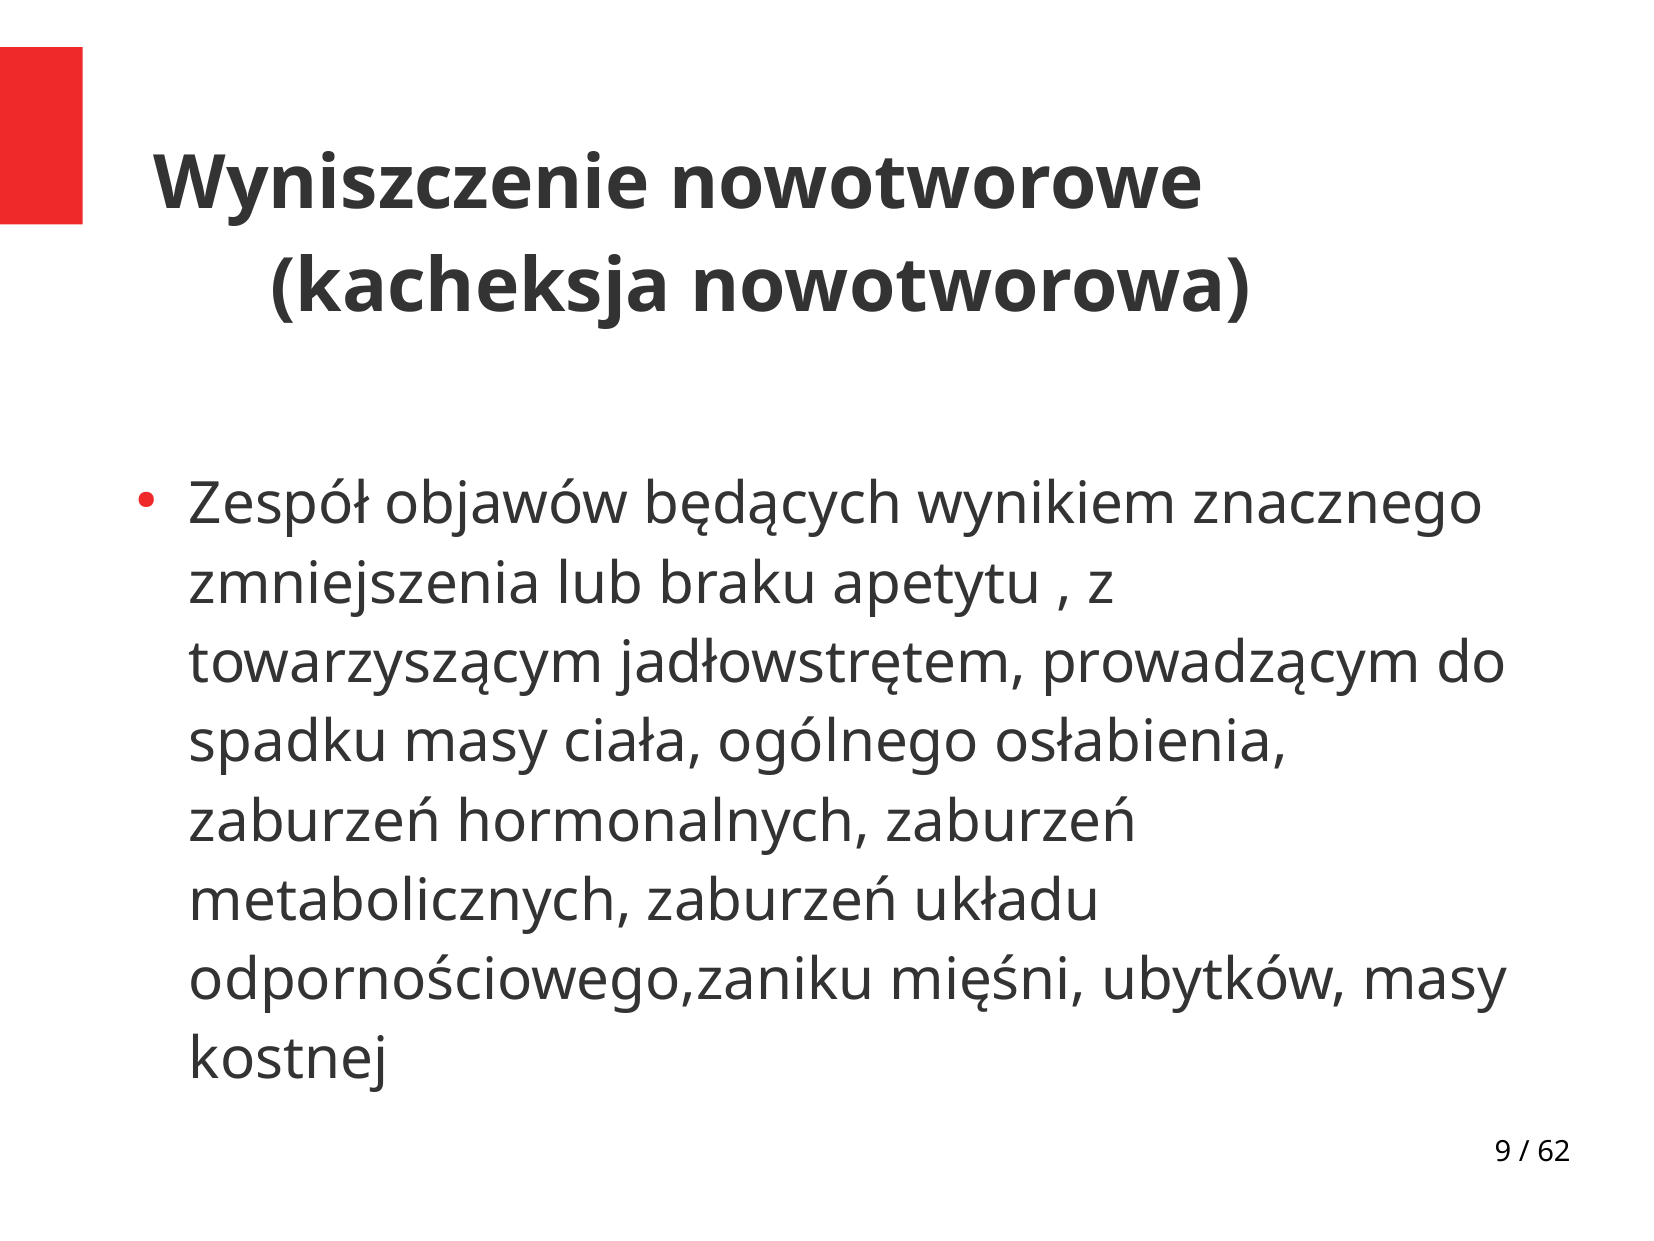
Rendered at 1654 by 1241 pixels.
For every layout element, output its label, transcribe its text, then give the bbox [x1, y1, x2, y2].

list Zespół objawów będących wynikiem znacznego zmniejszenia lub braku apetytu , z towarzyszącym jadłowstrętem, prowadzącym do spadku masy ciała, ogólnego osłabienia, zaburzeń hormonalnych, zaburzeń metabolicznych, zaburzeń układu odpornościowego,zaniku mięśni, ubytków, masy kostnej [118, 461, 1536, 1182]
title Wyniszczenie nowotworowe (kacheksja nowotworowa) [153, 106, 1607, 481]
